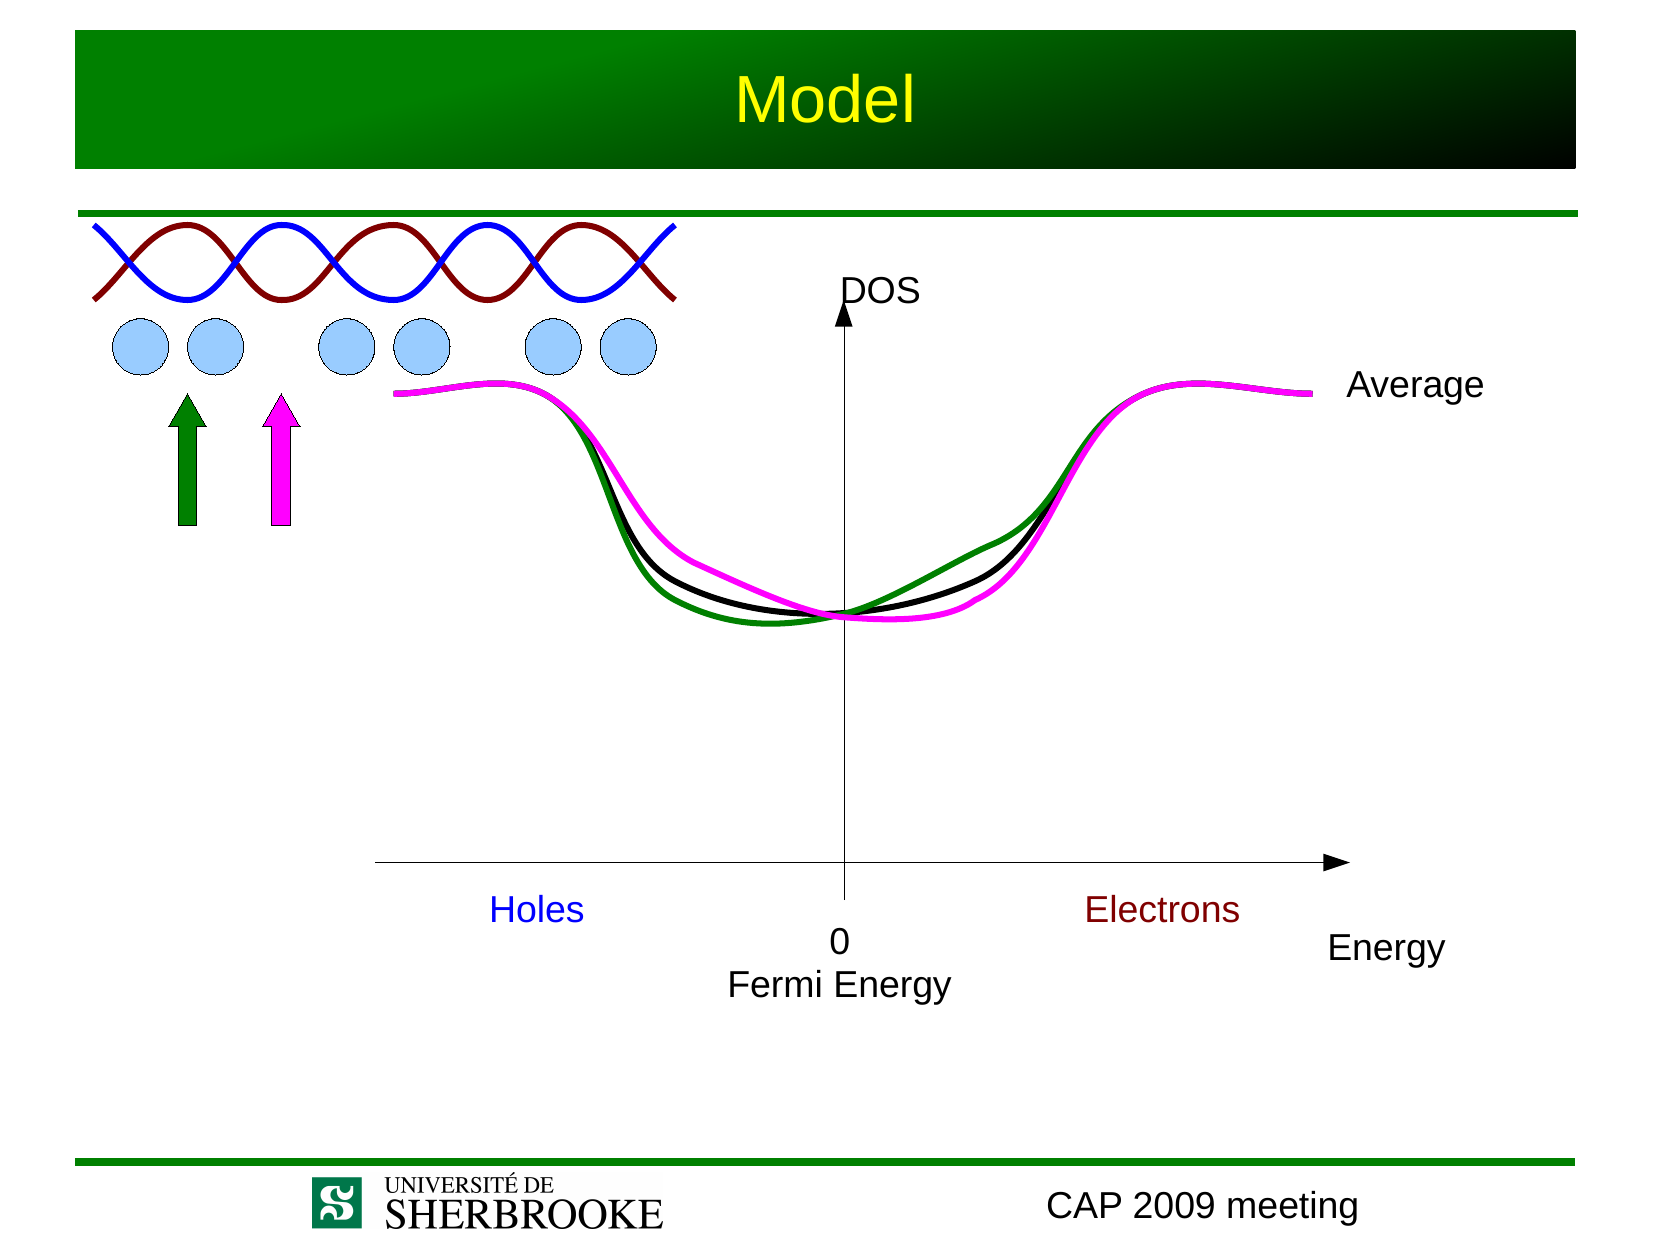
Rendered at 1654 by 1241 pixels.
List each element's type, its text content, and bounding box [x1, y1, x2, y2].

text_box Holes [474, 880, 601, 938]
text_box [525, 318, 582, 376]
text_box Electrons [1069, 881, 1257, 939]
text_box [112, 318, 169, 376]
text_box [600, 318, 657, 376]
text_box 0 Fermi Energy [712, 913, 968, 1013]
text_box Average [1331, 356, 1501, 414]
text_box Energy [1312, 918, 1462, 976]
text_box [187, 318, 244, 376]
text_box [262, 393, 301, 526]
picture [312, 1172, 663, 1229]
title Model [75, 30, 1576, 169]
text_box DOS [825, 262, 937, 320]
text_box [168, 393, 207, 526]
text_box [318, 318, 375, 376]
text_box [393, 318, 451, 376]
